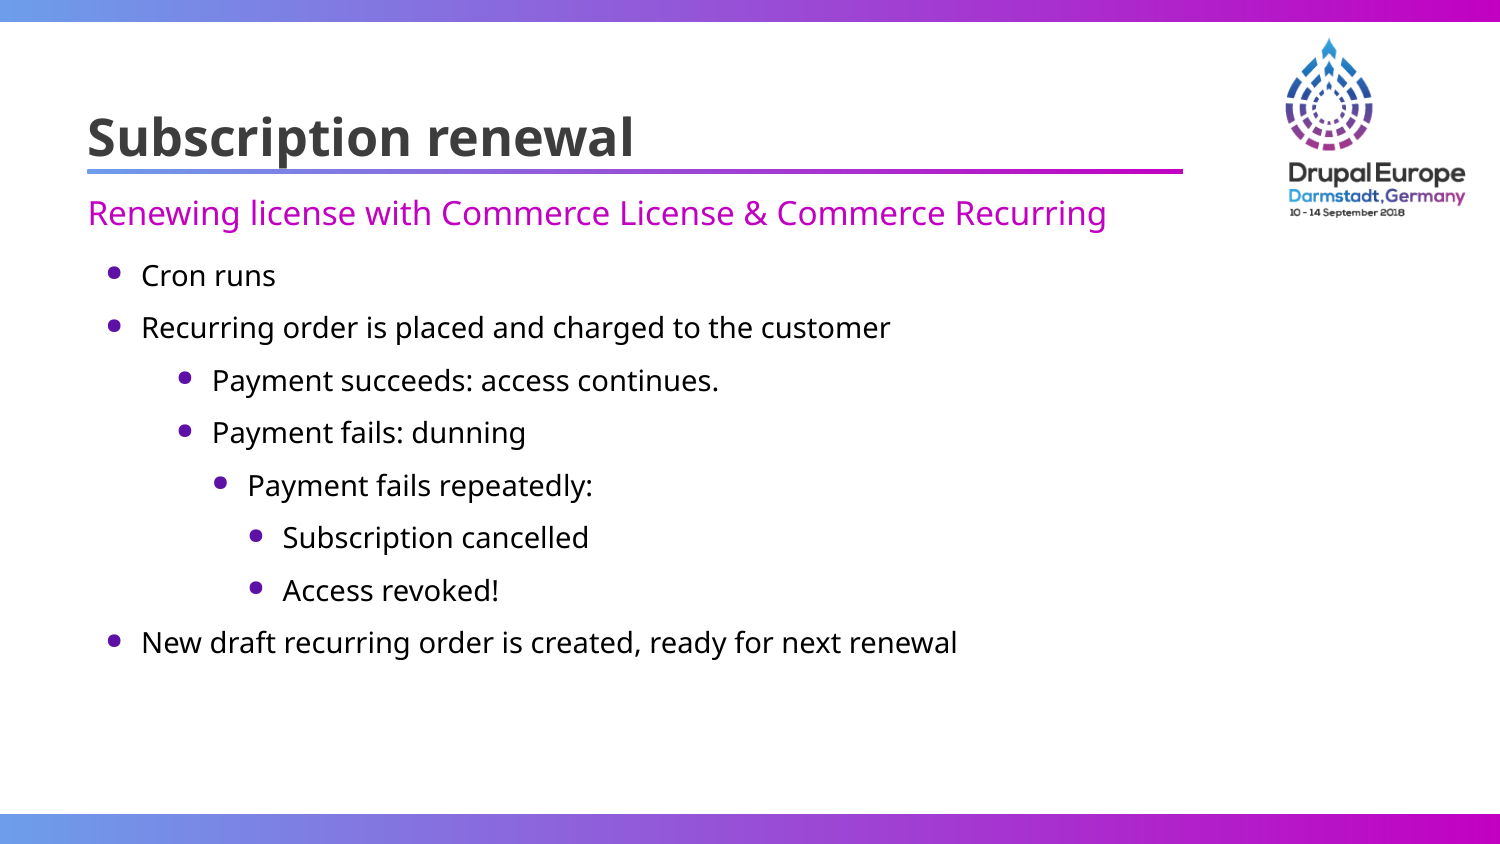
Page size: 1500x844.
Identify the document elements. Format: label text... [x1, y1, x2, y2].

text_box Cron runs Recurring order is placed and charged to the customer Payment succeeds: access continues. Payment fails: dunning Payment fails repeatedly: Subscription cancelled Access revoked! New draft recurring order is created, ready for next renewal [90, 224, 1261, 682]
text_box Renewing license with Commerce License & Commerce Recurring [72, 171, 1215, 224]
text_box Subscription renewal [72, 89, 964, 171]
text_box [0, 814, 1500, 844]
picture [1285, 37, 1466, 219]
text_box [0, 0, 1500, 22]
